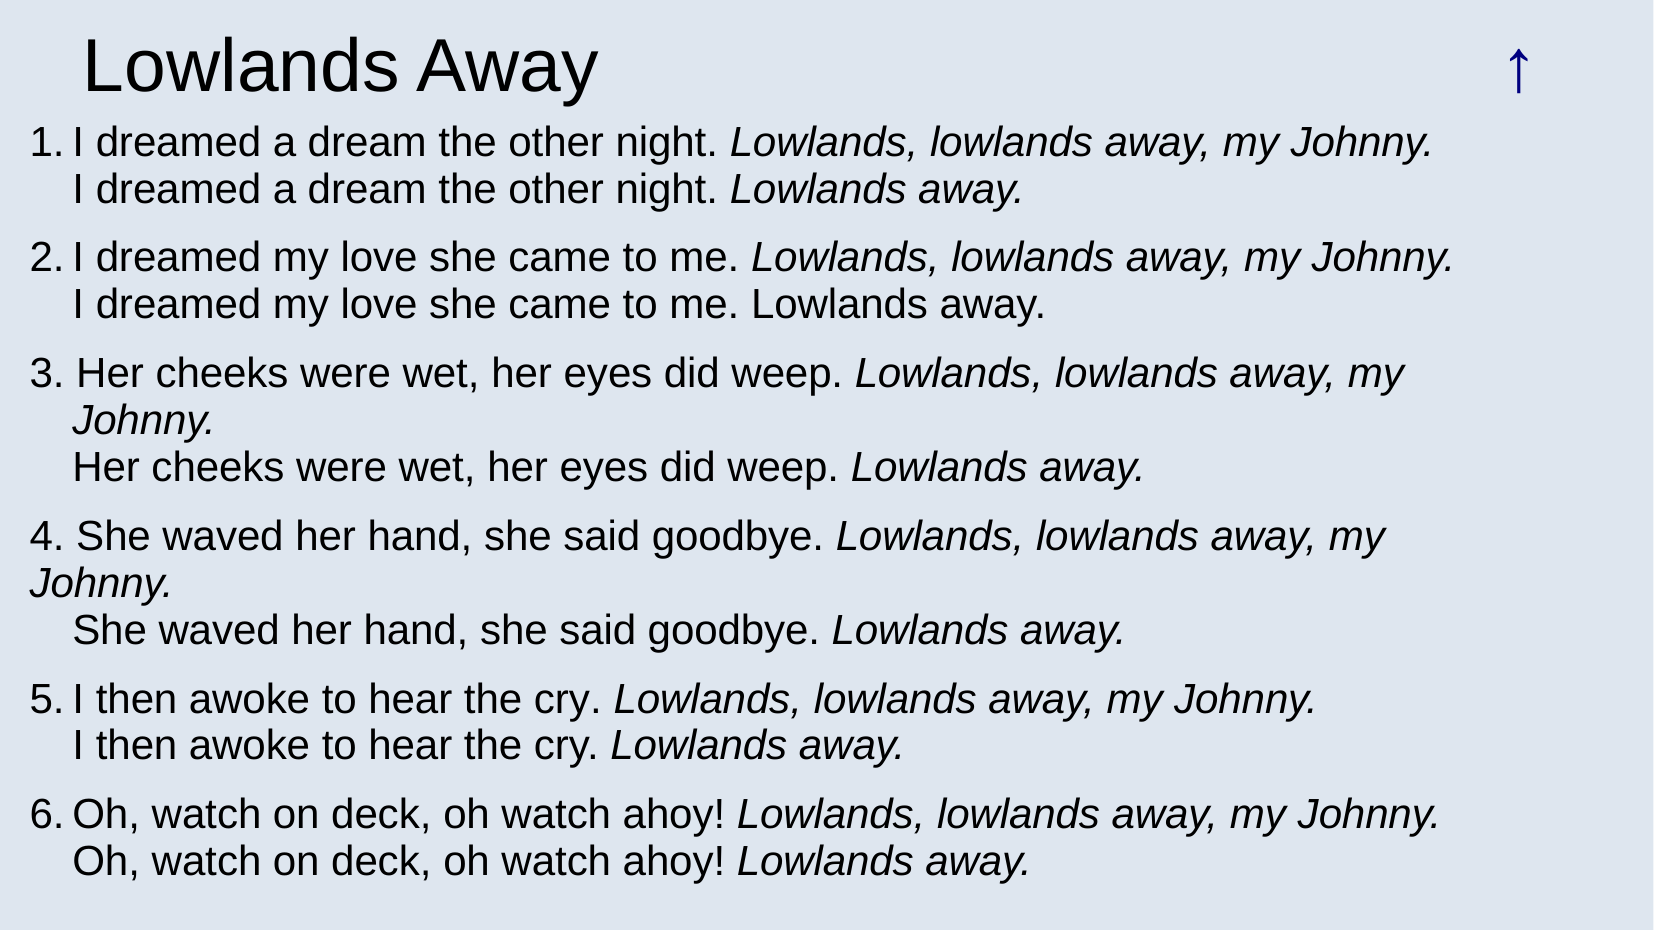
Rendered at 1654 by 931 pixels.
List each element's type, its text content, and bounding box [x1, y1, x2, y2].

subtitle 1. I dreamed a dream the other night. Lowlands, lowlands away, my Johnny. I dreamed a dream the other night. Lowlands away. 2. I dreamed my love she came to me. Lowlands, lowlands away, my Johnny. I dreamed my love she came to me. Lowlands away. 3. Her cheeks were wet, her eyes did weep. Lowlands, lowlands away, my Johnny. Her cheeks were wet, her eyes did weep. Lowlands away. 4. She waved her hand, she said goodbye. Lowlands, lowlands away, my Johnny. She waved her hand, she said goodbye. Lowlands away. 5. I then awoke to hear the cry. Lowlands, lowlands away, my Johnny. I then awoke to hear the cry. Lowlands away. 6. Oh, watch on deck, oh watch ahoy! Lowlands, lowlands away, my Johnny. Oh, watch on deck, oh watch ahoy! Lowlands away. [29, 118, 1625, 886]
title Lowlands Away ↑ [82, 23, 1571, 108]
